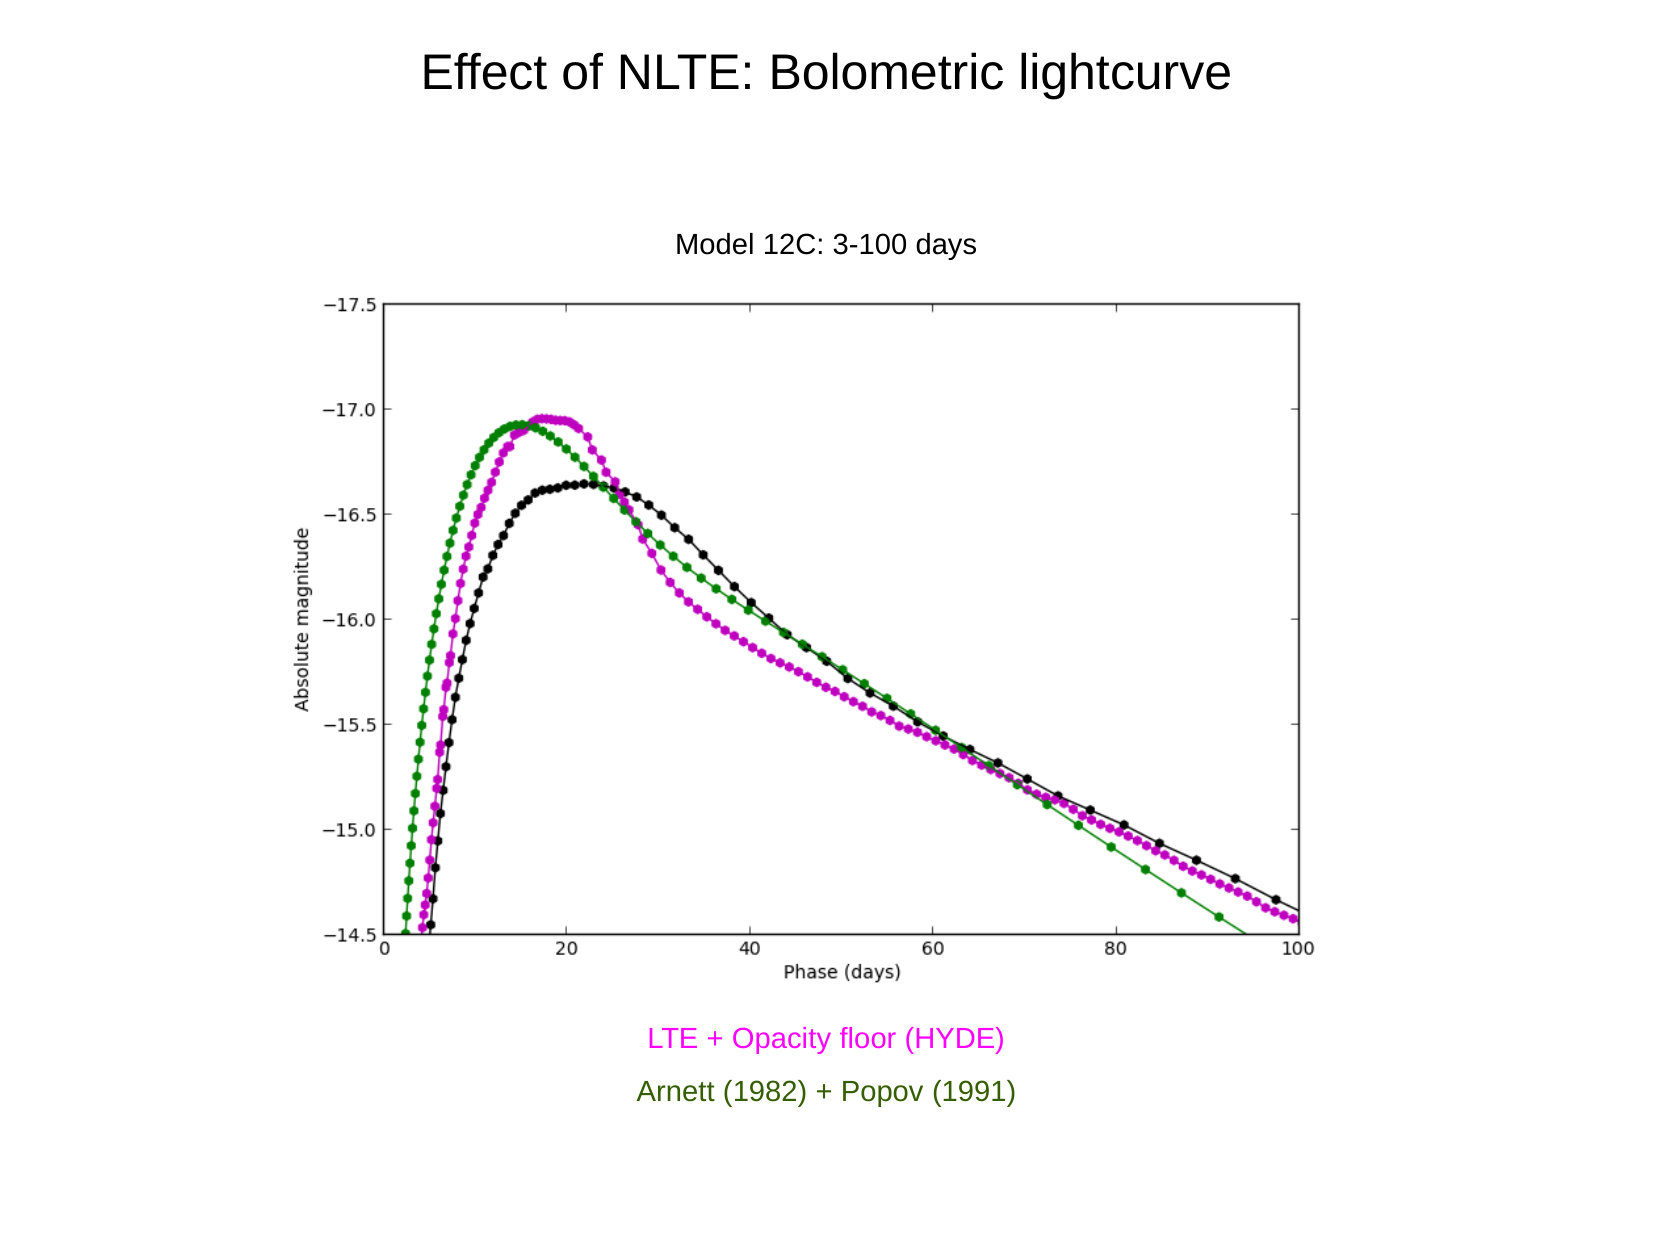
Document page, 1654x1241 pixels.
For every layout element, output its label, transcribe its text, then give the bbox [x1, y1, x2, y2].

picture [236, 226, 1418, 1014]
text_box Effect of NLTE: Bolometric lightcurve [405, 36, 1248, 108]
text_box Model 12C: 3-100 days [660, 220, 994, 269]
text_box LTE + Opacity floor (HYDE) [632, 1014, 1022, 1062]
text_box Arnett (1982) + Popov (1991) [621, 1067, 1032, 1115]
